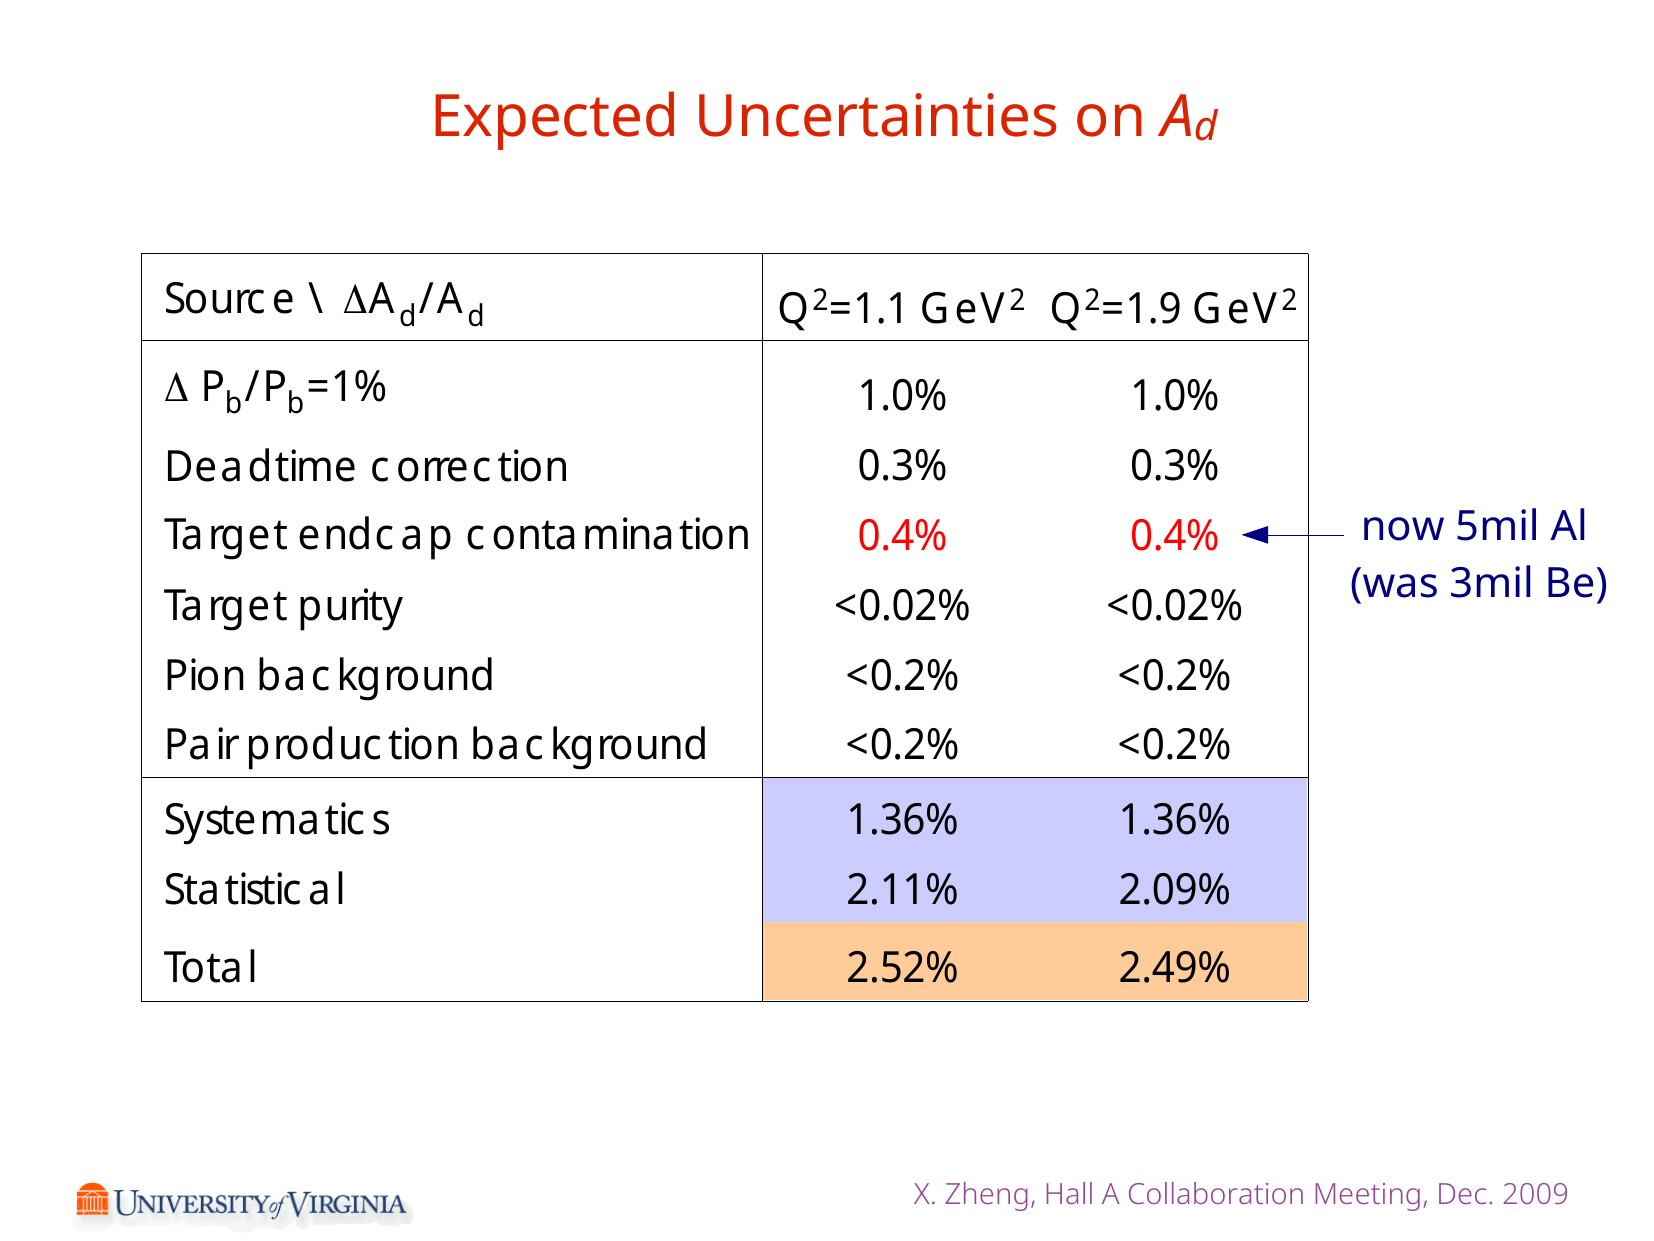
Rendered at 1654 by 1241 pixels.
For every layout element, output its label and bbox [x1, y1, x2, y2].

chart [204, 370, 222, 401]
chart [1177, 659, 1196, 690]
chart [1193, 379, 1211, 410]
chart [1217, 671, 1229, 690]
chart [556, 526, 573, 549]
chart [291, 458, 295, 481]
chart [653, 526, 670, 549]
chart [927, 659, 939, 678]
chart [467, 526, 483, 549]
chart [520, 526, 539, 549]
chart [623, 526, 627, 549]
chart [163, 589, 185, 620]
chart [182, 526, 199, 549]
chart [191, 667, 195, 690]
chart [939, 589, 951, 608]
chart [1108, 594, 1127, 615]
chart [473, 458, 489, 481]
chart [695, 526, 699, 549]
chart [372, 458, 388, 481]
chart [1193, 449, 1211, 480]
chart [167, 659, 185, 690]
chart [402, 526, 419, 549]
chart [334, 370, 344, 401]
chart [945, 589, 963, 620]
chart [861, 379, 871, 410]
chart [299, 458, 331, 481]
chart [836, 594, 855, 615]
chart [299, 526, 318, 549]
chart [1205, 391, 1217, 410]
chart [222, 597, 241, 630]
chart [1205, 659, 1223, 690]
chart [542, 521, 555, 549]
chart [349, 516, 368, 549]
chart [1165, 449, 1184, 480]
chart [430, 526, 450, 559]
chart [351, 597, 367, 620]
chart [361, 370, 379, 401]
chart [680, 521, 693, 549]
chart [259, 657, 279, 690]
chart [1165, 589, 1184, 620]
chart [915, 449, 927, 468]
chart [847, 664, 866, 685]
chart [514, 458, 518, 481]
chart [1217, 589, 1235, 620]
chart [424, 667, 443, 690]
chart [358, 667, 377, 700]
chart [182, 597, 199, 620]
chart [326, 526, 345, 549]
chart [168, 450, 191, 481]
chart [1188, 589, 1207, 620]
chart [933, 391, 945, 410]
chart [288, 390, 302, 413]
chart [274, 592, 287, 620]
chart [1211, 589, 1223, 608]
chart [245, 370, 259, 401]
chart [312, 667, 328, 690]
chart [339, 657, 357, 690]
chart [1143, 659, 1162, 690]
chart [1187, 379, 1199, 398]
chart [386, 667, 417, 690]
chart [164, 518, 186, 549]
chart [472, 657, 491, 690]
chart [1134, 379, 1144, 410]
chart [335, 458, 354, 481]
chart [933, 461, 945, 480]
chart [376, 526, 392, 549]
chart [905, 659, 924, 690]
chart [860, 589, 879, 620]
chart [140, 253, 1309, 713]
chart [398, 458, 418, 481]
chart [211, 526, 241, 559]
chart [1187, 449, 1199, 468]
chart [1119, 664, 1138, 685]
chart [165, 372, 188, 401]
chart [893, 379, 912, 410]
chart [355, 370, 367, 389]
chart [1205, 461, 1217, 480]
chart [369, 592, 402, 630]
chart [893, 449, 912, 480]
chart [197, 667, 217, 690]
chart [424, 458, 466, 481]
chart [249, 448, 268, 481]
chart [1132, 449, 1151, 480]
chart [249, 526, 268, 549]
picture [53, 1165, 427, 1241]
chart [921, 449, 939, 480]
chart [916, 589, 935, 620]
chart [945, 671, 957, 690]
chart [266, 370, 284, 401]
chart [249, 597, 268, 620]
chart [493, 526, 513, 549]
chart [1165, 379, 1184, 410]
chart [859, 449, 878, 480]
chart [275, 453, 288, 481]
chart [585, 526, 617, 549]
chart [300, 597, 320, 630]
chart [520, 458, 540, 481]
chart [224, 667, 243, 690]
chart [226, 390, 240, 413]
chart [702, 526, 722, 549]
chart [915, 379, 927, 398]
chart [893, 589, 912, 620]
chart [933, 659, 951, 690]
chart [498, 453, 511, 481]
chart [957, 601, 969, 620]
chart [921, 379, 939, 410]
chart [1132, 589, 1151, 620]
chart [448, 667, 467, 690]
chart [1199, 659, 1211, 678]
chart [222, 458, 239, 481]
chart [373, 382, 385, 401]
chart [547, 458, 566, 481]
chart [871, 659, 890, 690]
chart [327, 597, 346, 620]
chart [630, 526, 649, 549]
chart [210, 597, 223, 620]
chart [274, 521, 287, 549]
chart [196, 458, 215, 481]
chart [1229, 601, 1241, 620]
chart [729, 526, 748, 549]
chart [285, 667, 302, 690]
